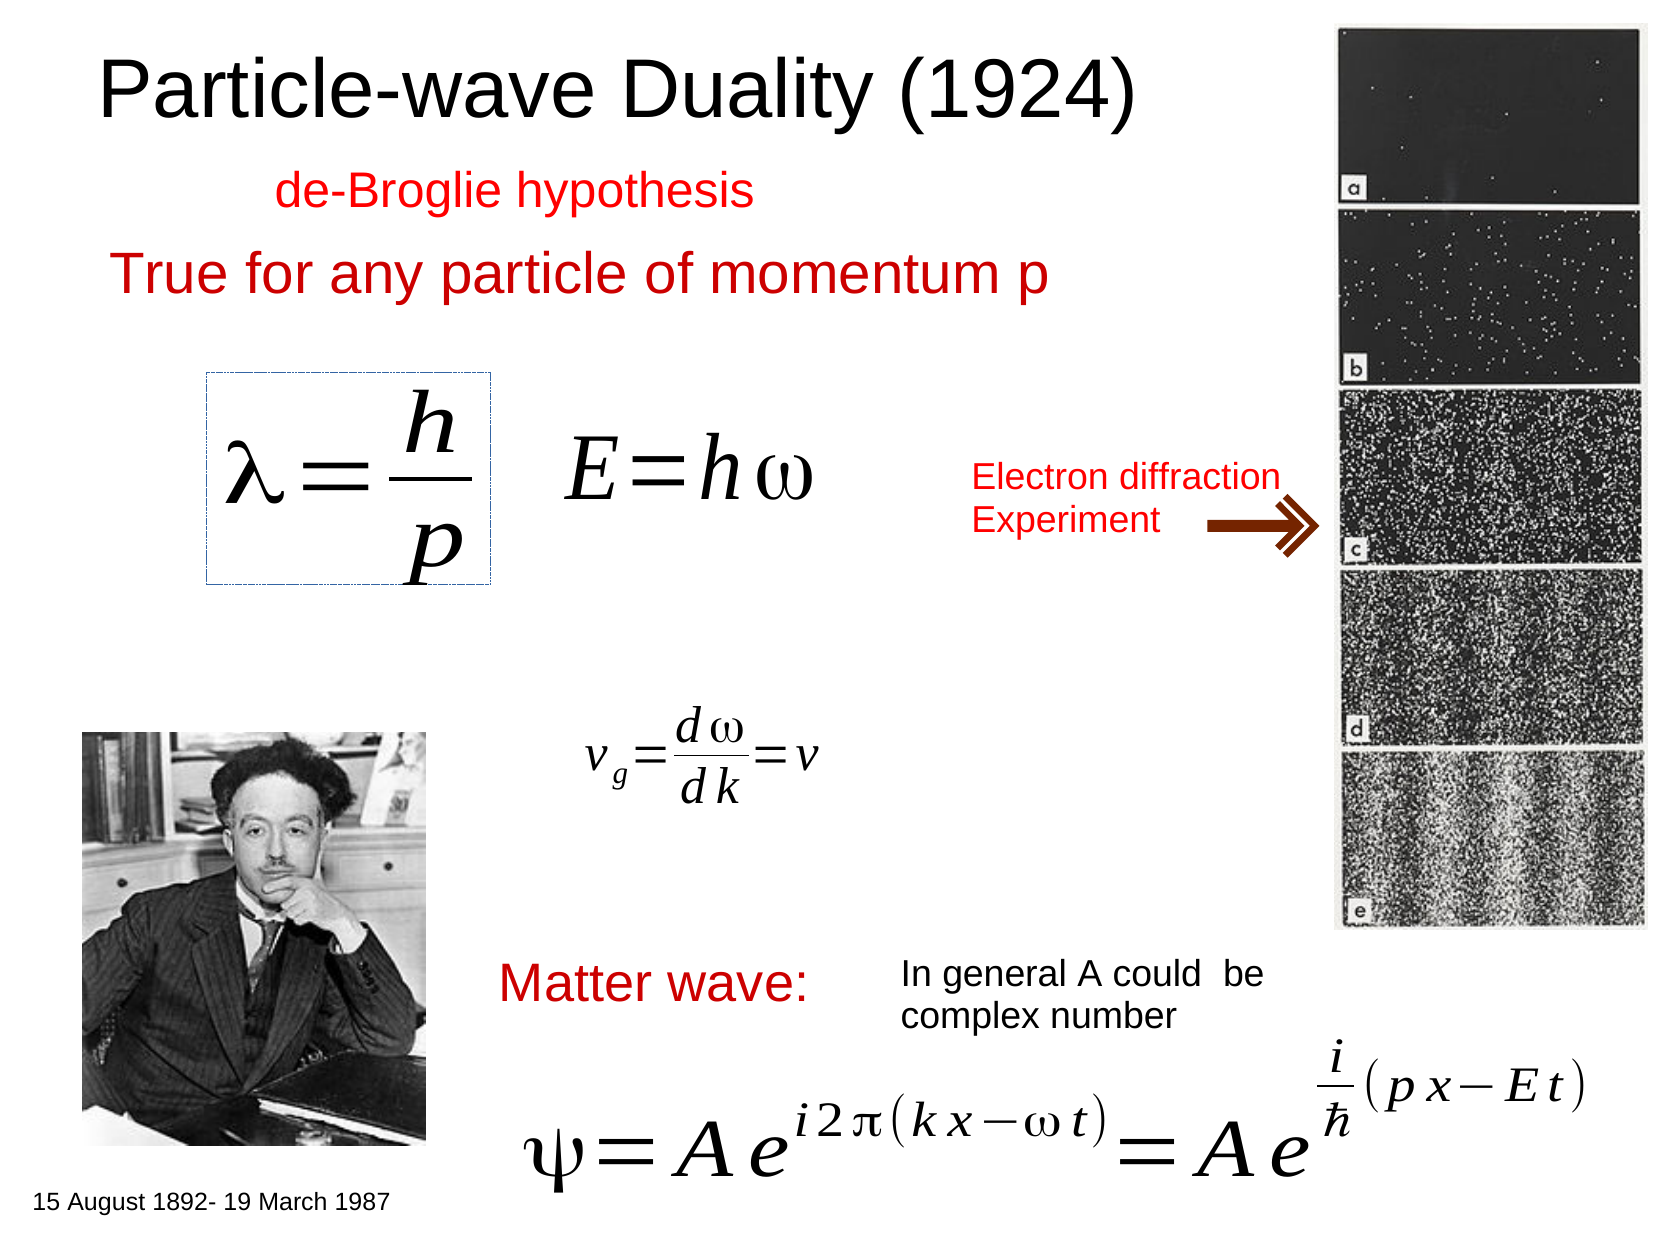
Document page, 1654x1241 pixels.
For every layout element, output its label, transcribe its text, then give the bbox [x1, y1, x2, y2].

picture [82, 732, 426, 1146]
text_box In general A could be complex number [885, 944, 1286, 1047]
text_box Matter wave: [484, 944, 840, 1025]
chart [507, 1027, 1600, 1197]
chart [549, 413, 827, 520]
text_box 15 August 1892- 19 March 1987 [17, 1181, 455, 1226]
text_box True for any particle of momentum p [94, 234, 1063, 319]
text_box Electron diffraction Experiment [956, 448, 1306, 551]
chart [206, 372, 491, 585]
text_box de-Broglie hypothesis [259, 155, 770, 231]
text_box Particle-wave Duality (1924) [82, 35, 1264, 151]
chart [576, 695, 827, 815]
picture [1204, 490, 1323, 562]
picture [1334, 23, 1648, 930]
